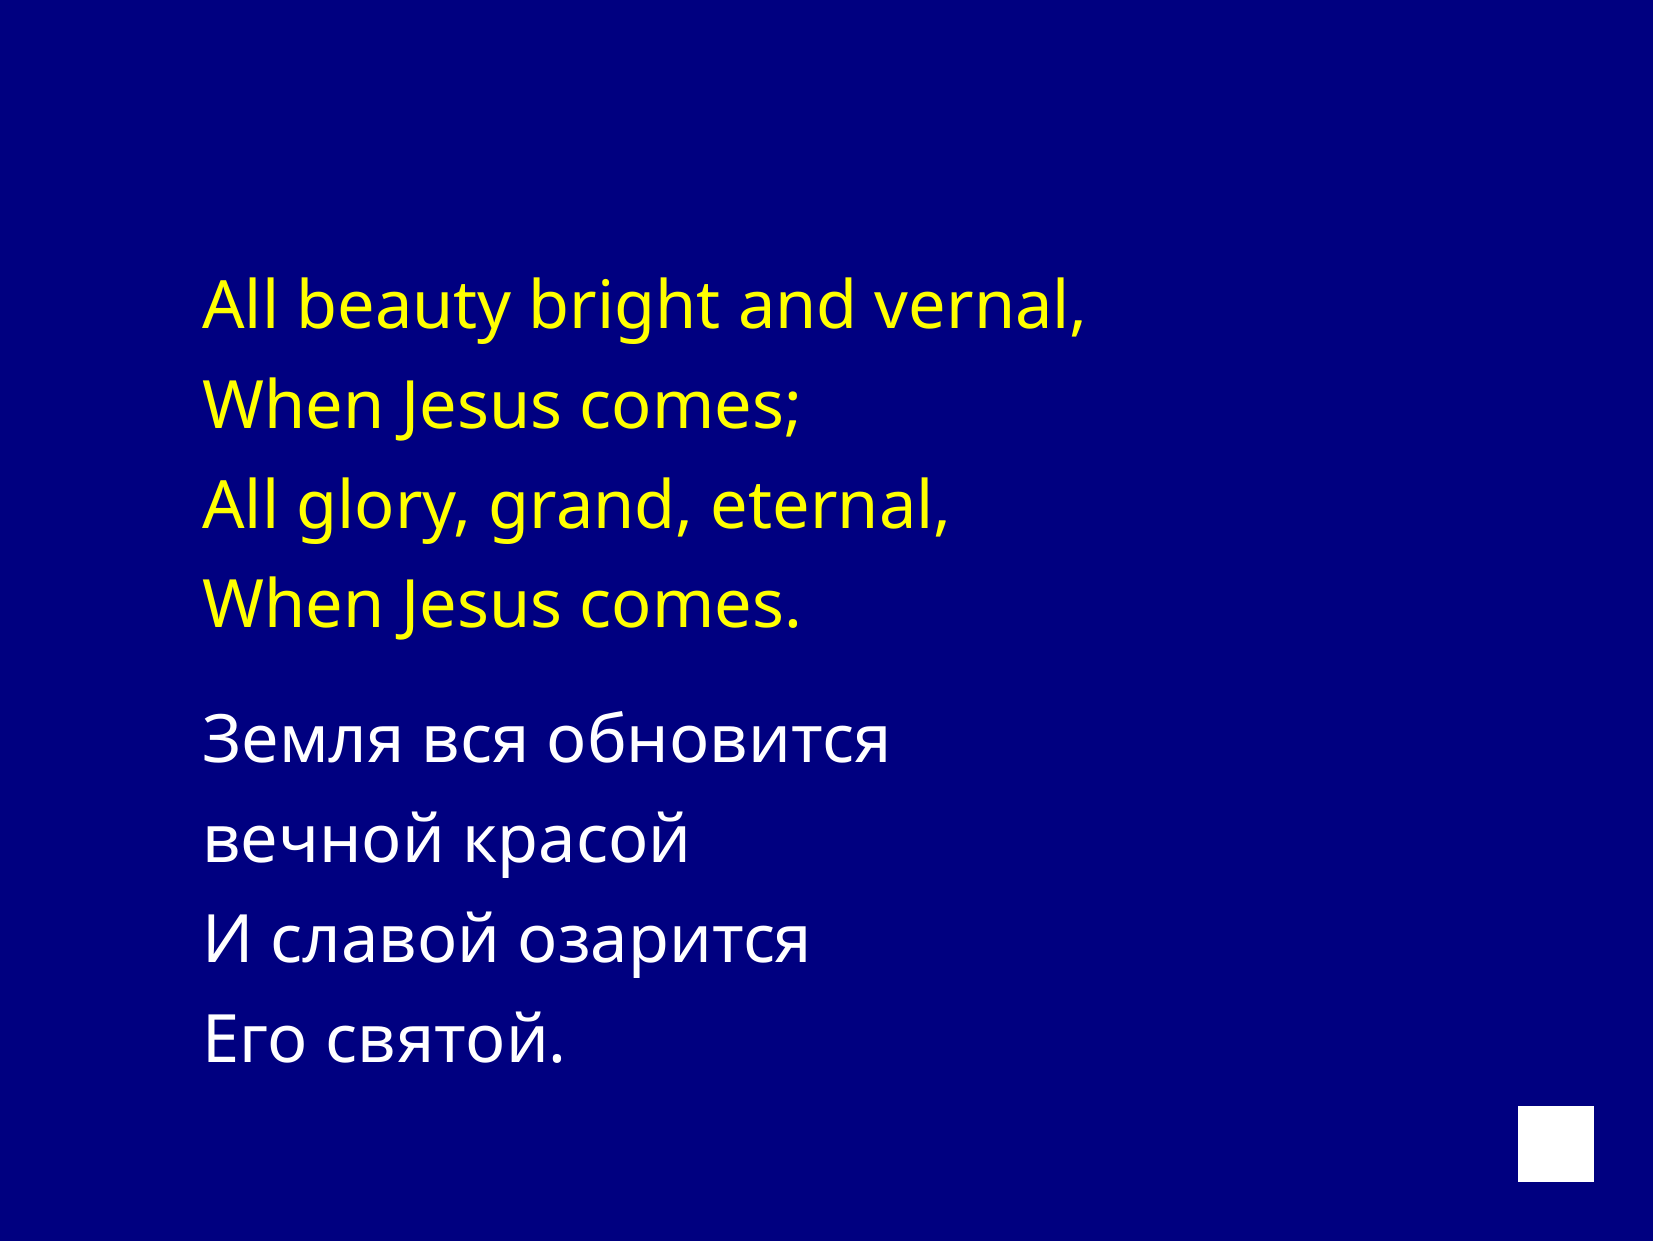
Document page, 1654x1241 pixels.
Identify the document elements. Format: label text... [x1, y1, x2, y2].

text_box All beauty bright and vernal, When Jesus comes; All glory, grand, eternal, When Jesus comes. [75, 150, 1576, 638]
text_box [1518, 1106, 1594, 1182]
text_box Земля вся обновится вечной красой И славой озарится Его святой. [75, 675, 1576, 1163]
